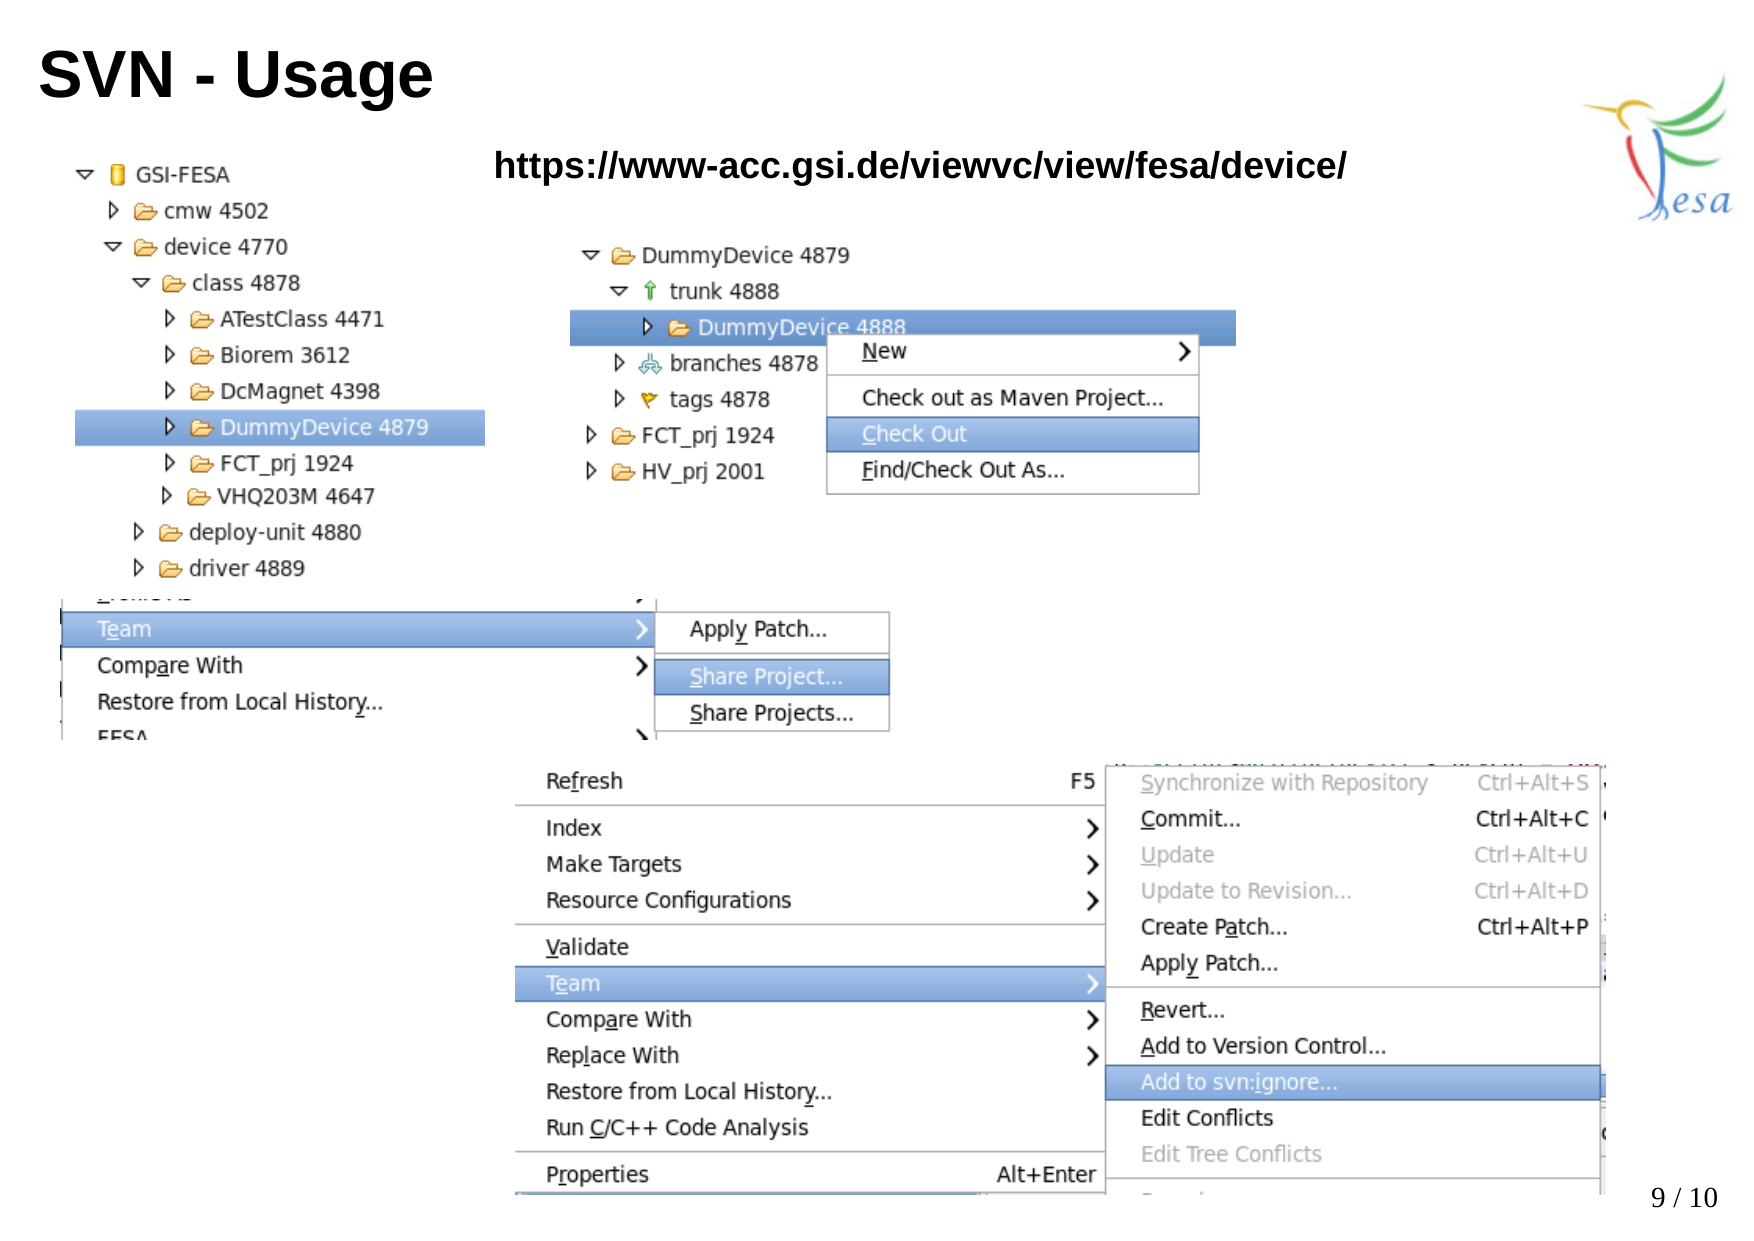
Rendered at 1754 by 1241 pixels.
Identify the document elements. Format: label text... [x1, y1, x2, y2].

picture [60, 164, 895, 740]
picture [515, 764, 1606, 1195]
text_box https://www-acc.gsi.de/viewvc/view/fesa/device/ [478, 136, 1366, 196]
text_box SVN - Usage [23, 30, 451, 120]
picture [570, 243, 1236, 496]
picture [1579, 64, 1736, 222]
